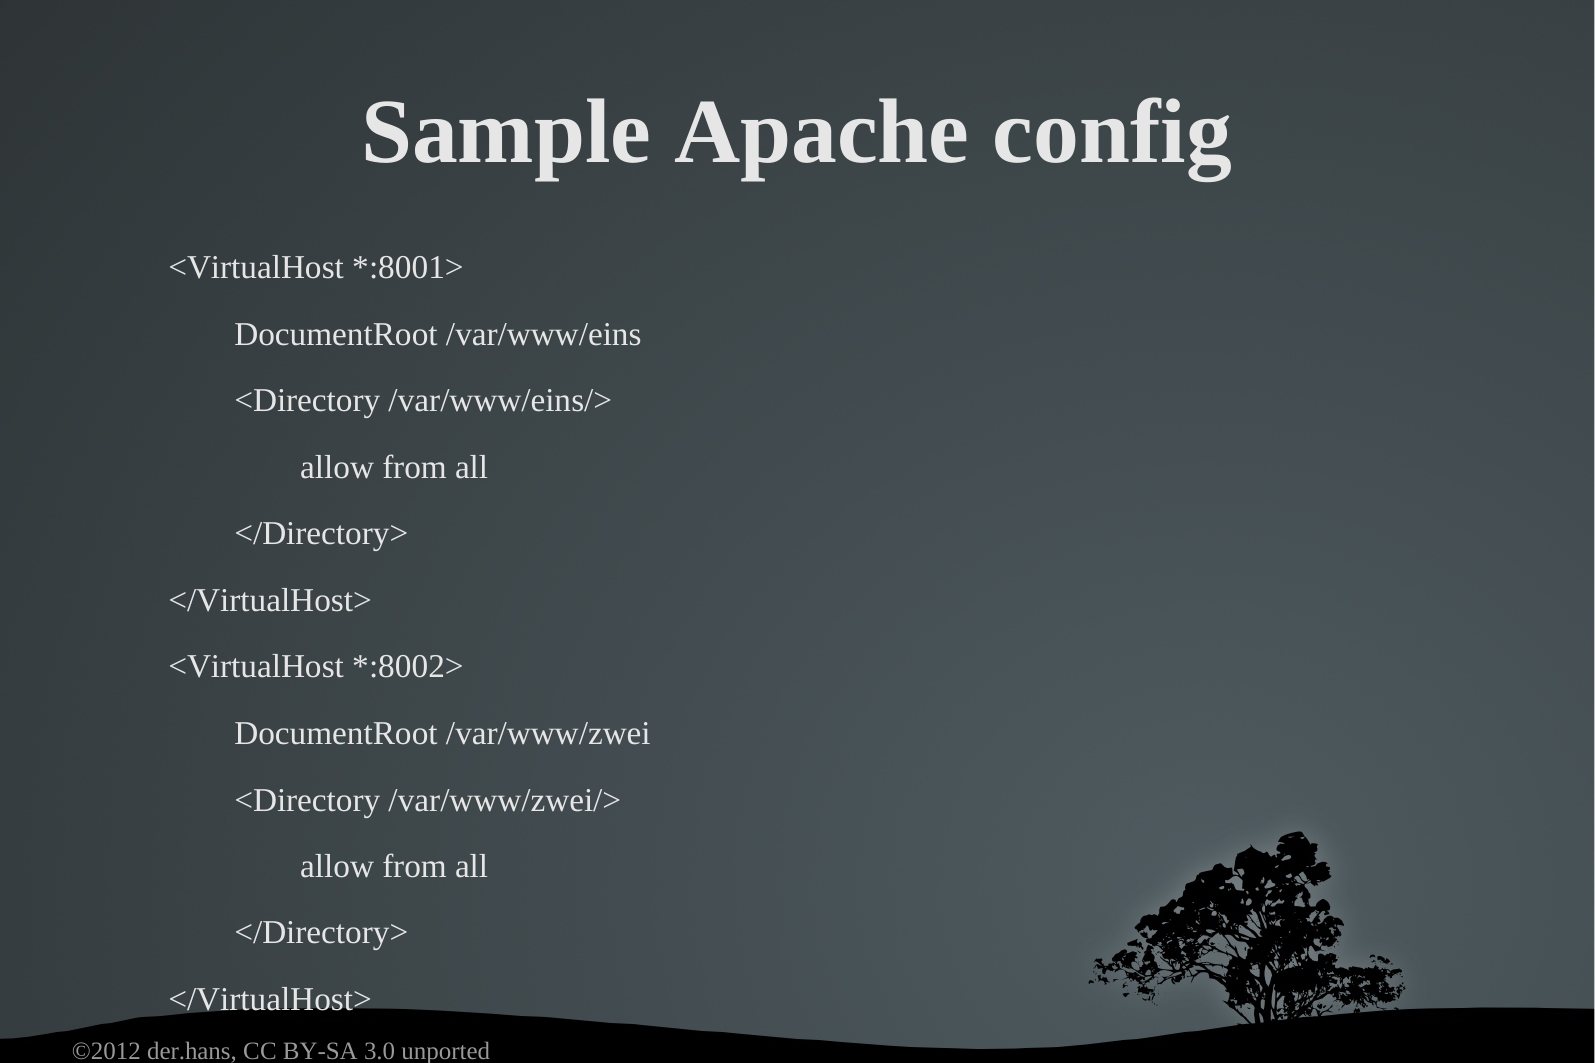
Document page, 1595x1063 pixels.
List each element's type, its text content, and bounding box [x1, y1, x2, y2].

list <VirtualHost *:8001> DocumentRoot /var/www/eins <Directory /var/www/eins/> allow from all </Directory> </VirtualHost> <VirtualHost *:8002> DocumentRoot /var/www/zwei <Directory /var/www/zwei/> allow from all </Directory> </VirtualHost> [79, 248, 1515, 1057]
title Sample Apache config [79, 49, 1515, 213]
picture [0, 0, 1595, 1063]
